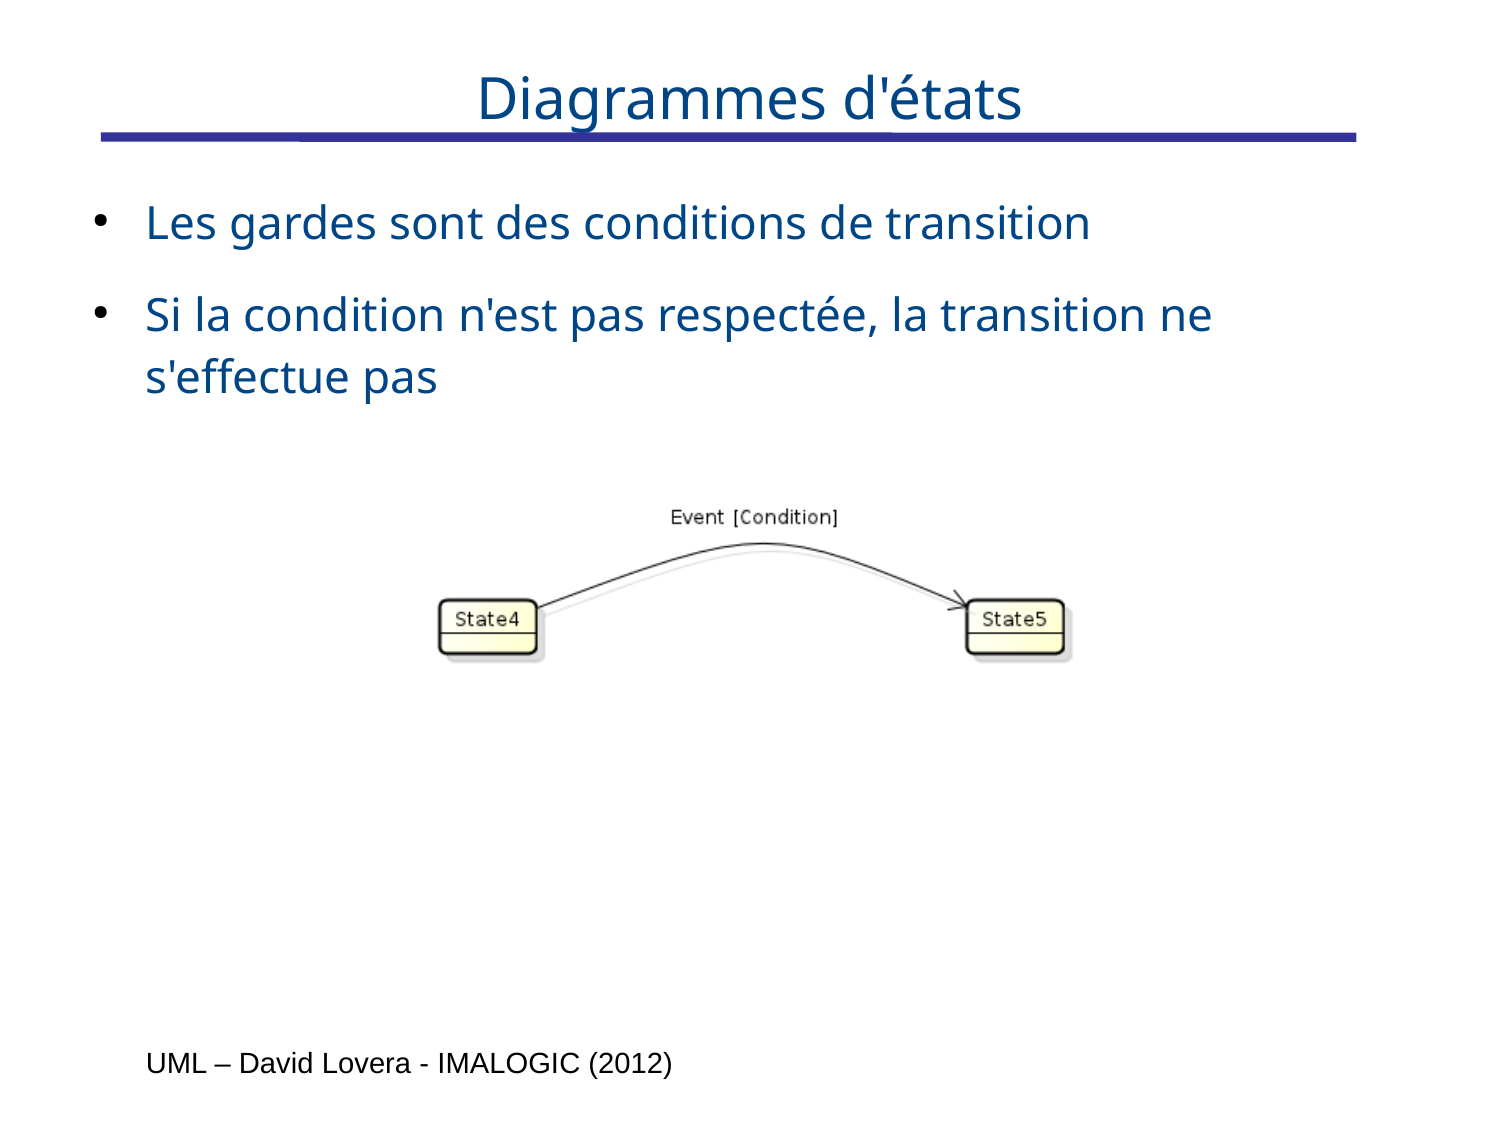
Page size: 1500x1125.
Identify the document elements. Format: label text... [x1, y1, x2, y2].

list UML – David Lovera - IMALOGIC (2012) [74, 1047, 1425, 1087]
picture [408, 496, 1112, 686]
title Diagrammes d'états [74, 3, 1425, 190]
list Les gardes sont des conditions de transition Si la condition n'est pas respectée, la transition ne s'effectue pas [74, 190, 1425, 953]
